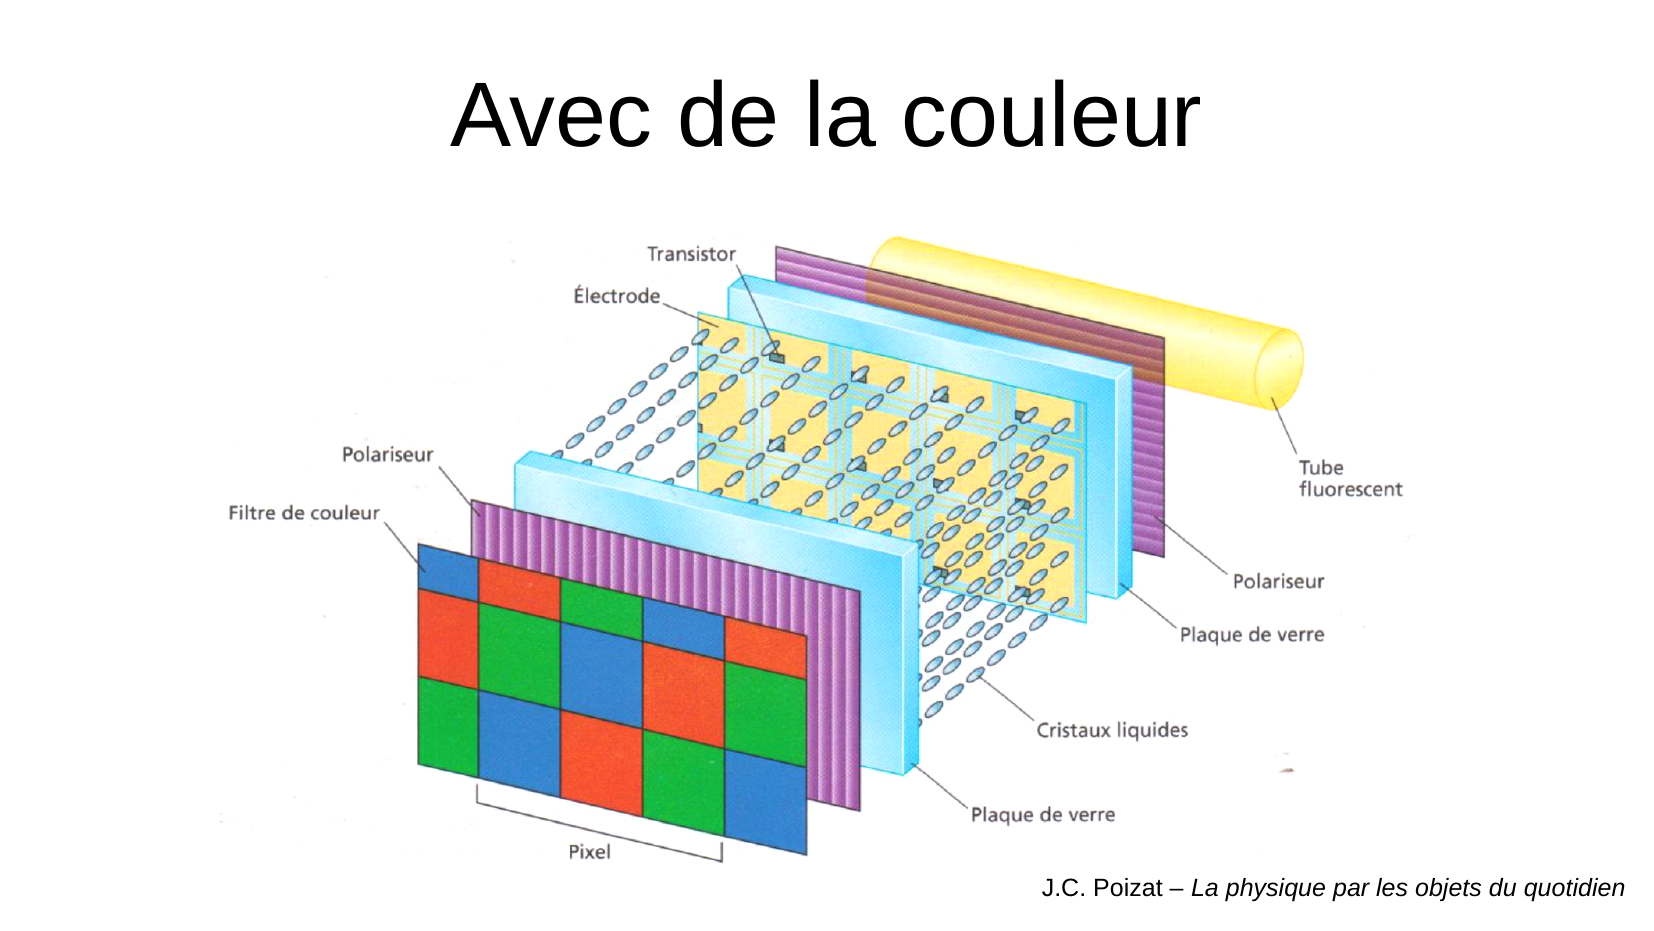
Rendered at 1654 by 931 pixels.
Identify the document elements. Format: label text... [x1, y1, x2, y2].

picture [200, 194, 1460, 875]
text_box J.C. Poizat – La physique par les objets du quotidien [1027, 866, 1642, 910]
title Avec de la couleur [82, 37, 1571, 193]
